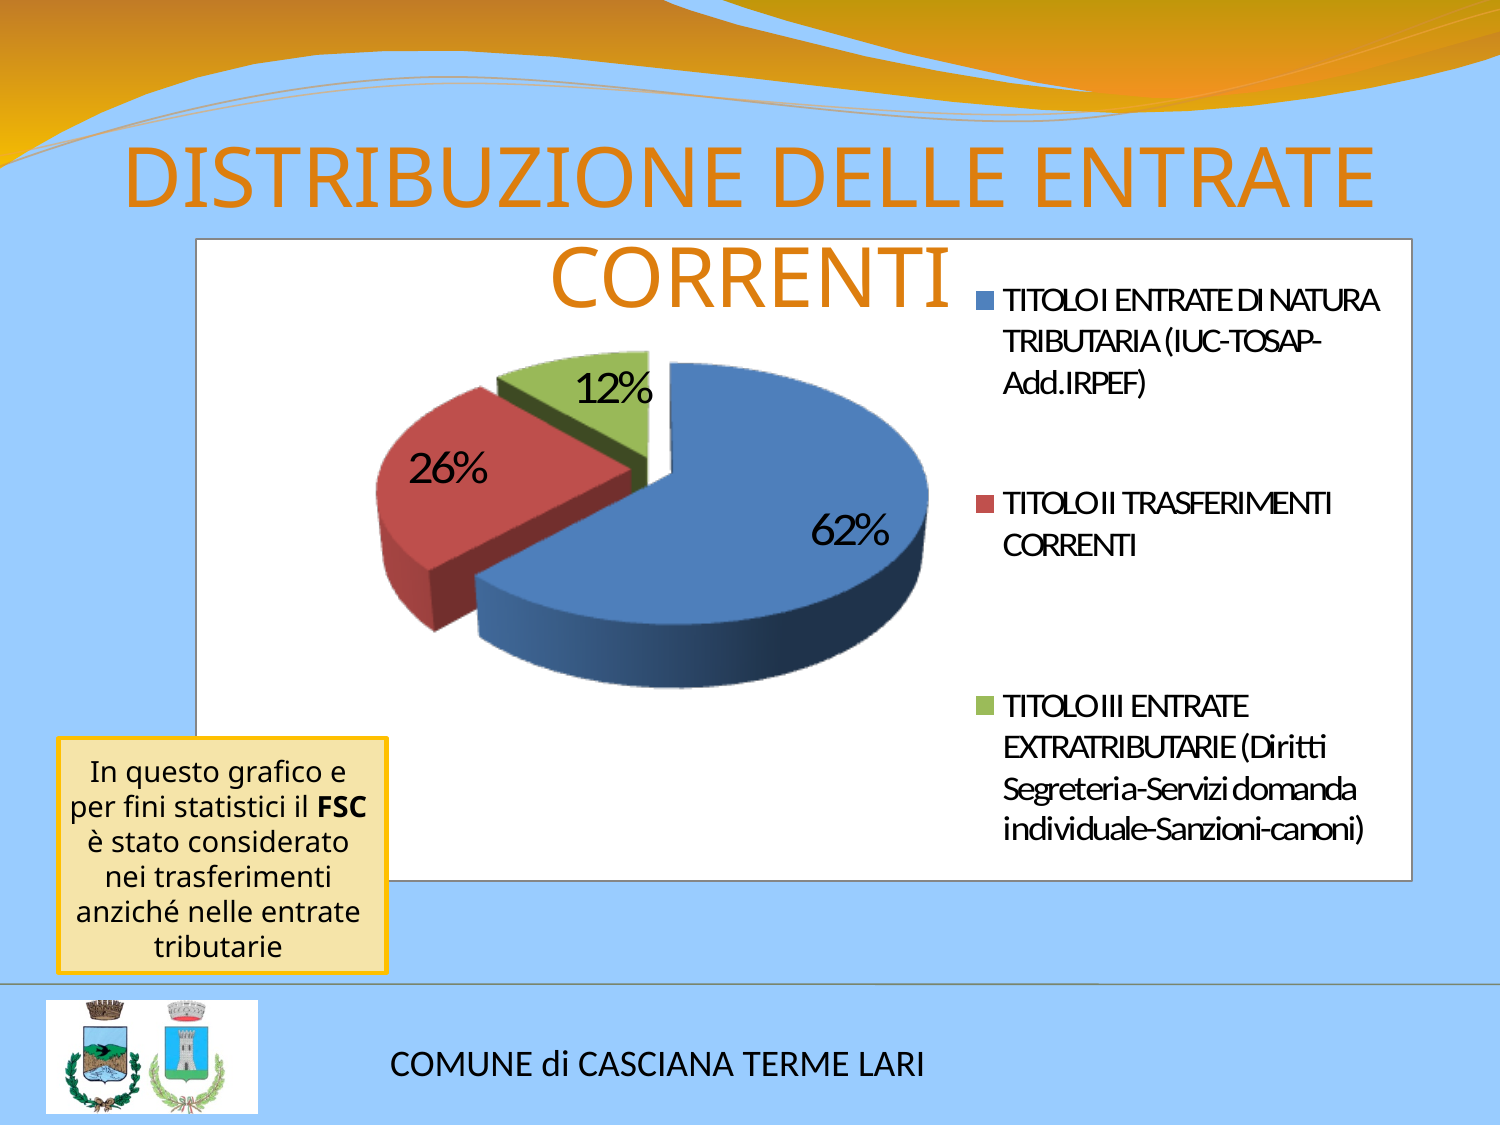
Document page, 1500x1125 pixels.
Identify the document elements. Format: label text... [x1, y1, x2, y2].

text_box DISTRIBUZIONE DELLE ENTRATE CORRENTI [46, 117, 1454, 333]
text_box [58, 738, 387, 973]
chart [187, 333, 1421, 891]
text_box In questo grafico e per fini statistici il FSC è stato considerato nei trasferimenti anziché nelle entrate tributarie [53, 745, 384, 971]
text_box COMUNE di CASCIANA TERME LARI [374, 1031, 1500, 1092]
picture [46, 1000, 258, 1114]
